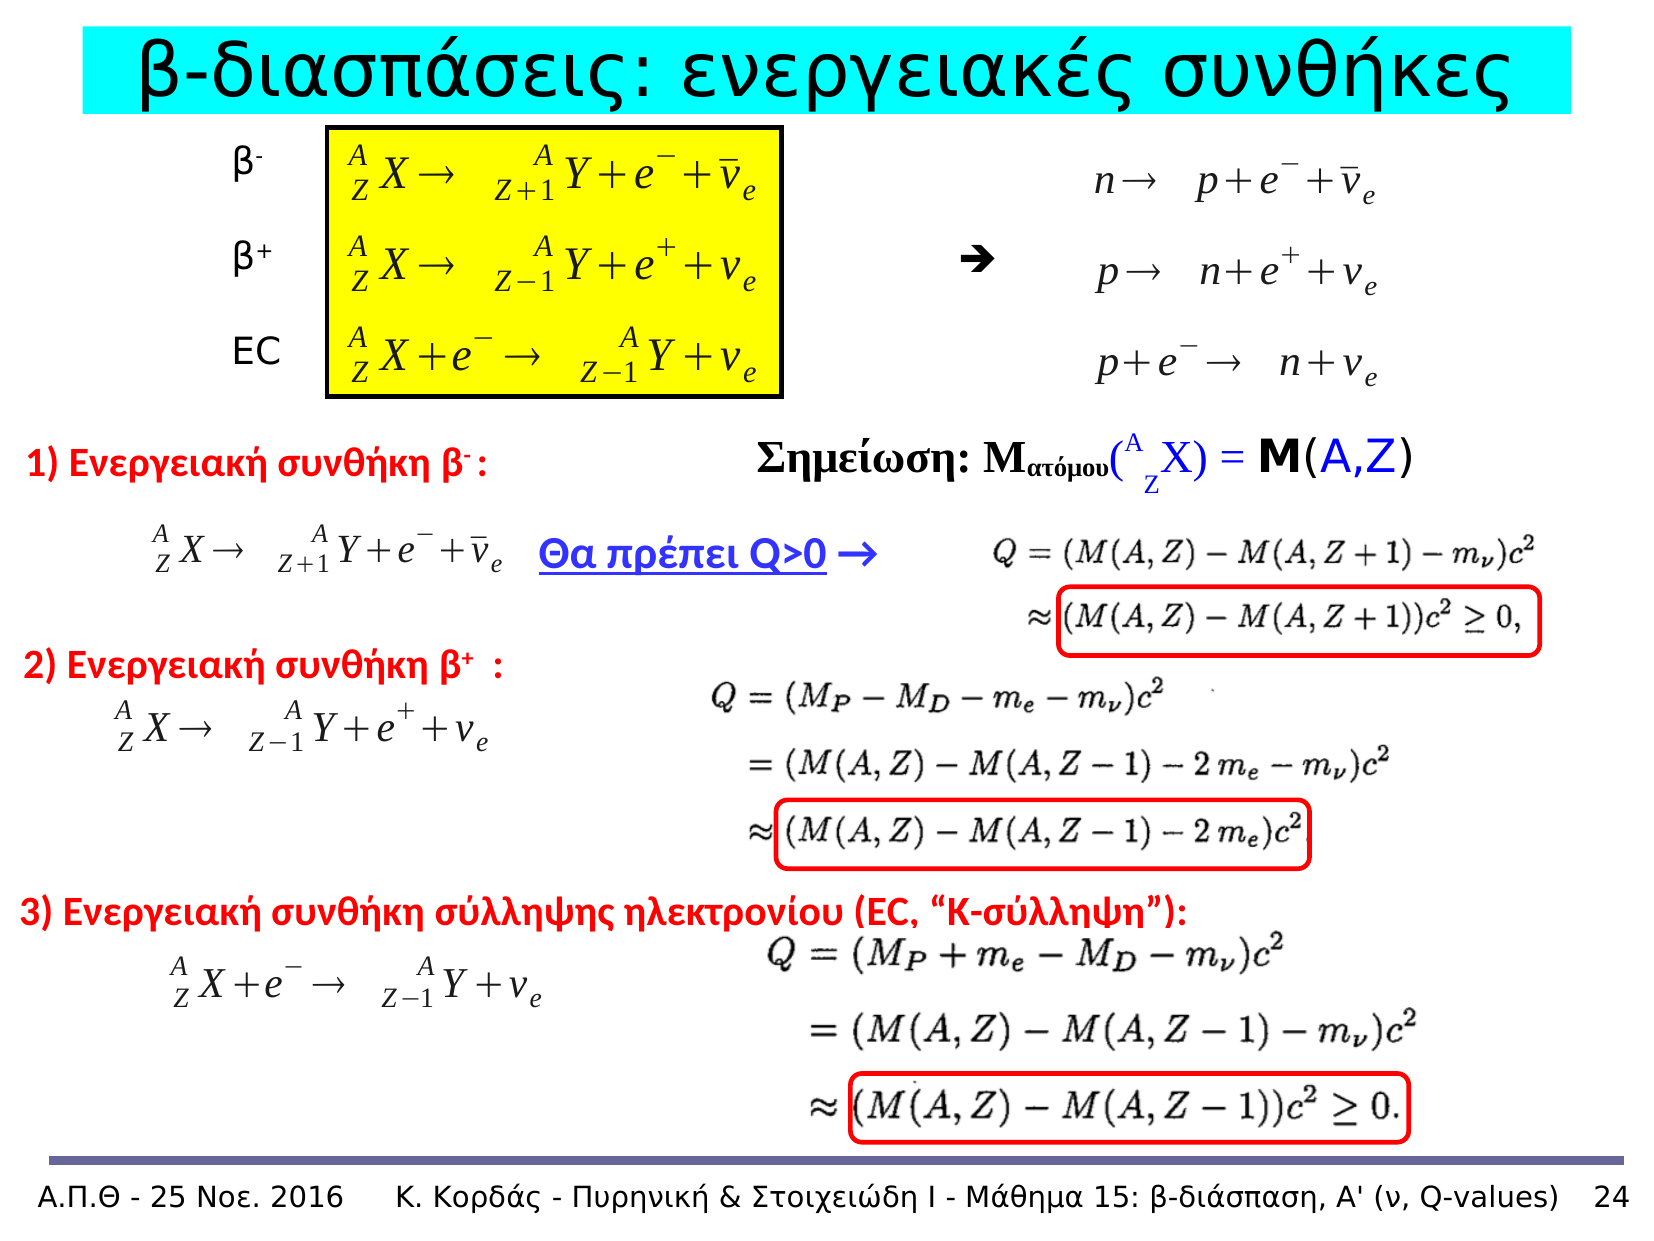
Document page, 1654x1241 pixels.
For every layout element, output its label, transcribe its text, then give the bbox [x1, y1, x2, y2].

picture [988, 586, 1062, 640]
chart [1082, 148, 1392, 211]
chart [157, 951, 557, 1015]
chart [1080, 330, 1394, 393]
text_box 2) Ενεργειακή συνθήκη β+ : [8, 625, 776, 696]
picture [1061, 590, 1537, 640]
picture [1095, 530, 1549, 640]
chart [334, 229, 773, 299]
chart [334, 320, 773, 390]
text_box 1) Ενεργειακή συνθήκη β- : [10, 426, 741, 493]
picture [755, 928, 1438, 1140]
text_box Θα πρέπει Q>0 → [523, 515, 1095, 586]
text_box  [943, 227, 1039, 288]
chart [140, 519, 517, 579]
picture [703, 673, 1399, 856]
text_box 3) Ενεργειακή συνθήκη σύλληψης ηλεκτρονίου (EC, “K-σύλληψη”): [4, 875, 1651, 942]
chart [102, 695, 504, 759]
picture [853, 1076, 1406, 1139]
text_box Σημείωση: Ματόμου(ΑΖΧ) = Μ(Α,Ζ) [741, 420, 1442, 507]
picture [779, 803, 1307, 856]
chart [334, 138, 773, 208]
title β-διασπάσεις: ενεργειακές συνθήκες [82, 26, 1571, 114]
chart [1080, 239, 1393, 303]
text_box [327, 127, 782, 397]
text_box β- β+ EC [216, 129, 325, 381]
